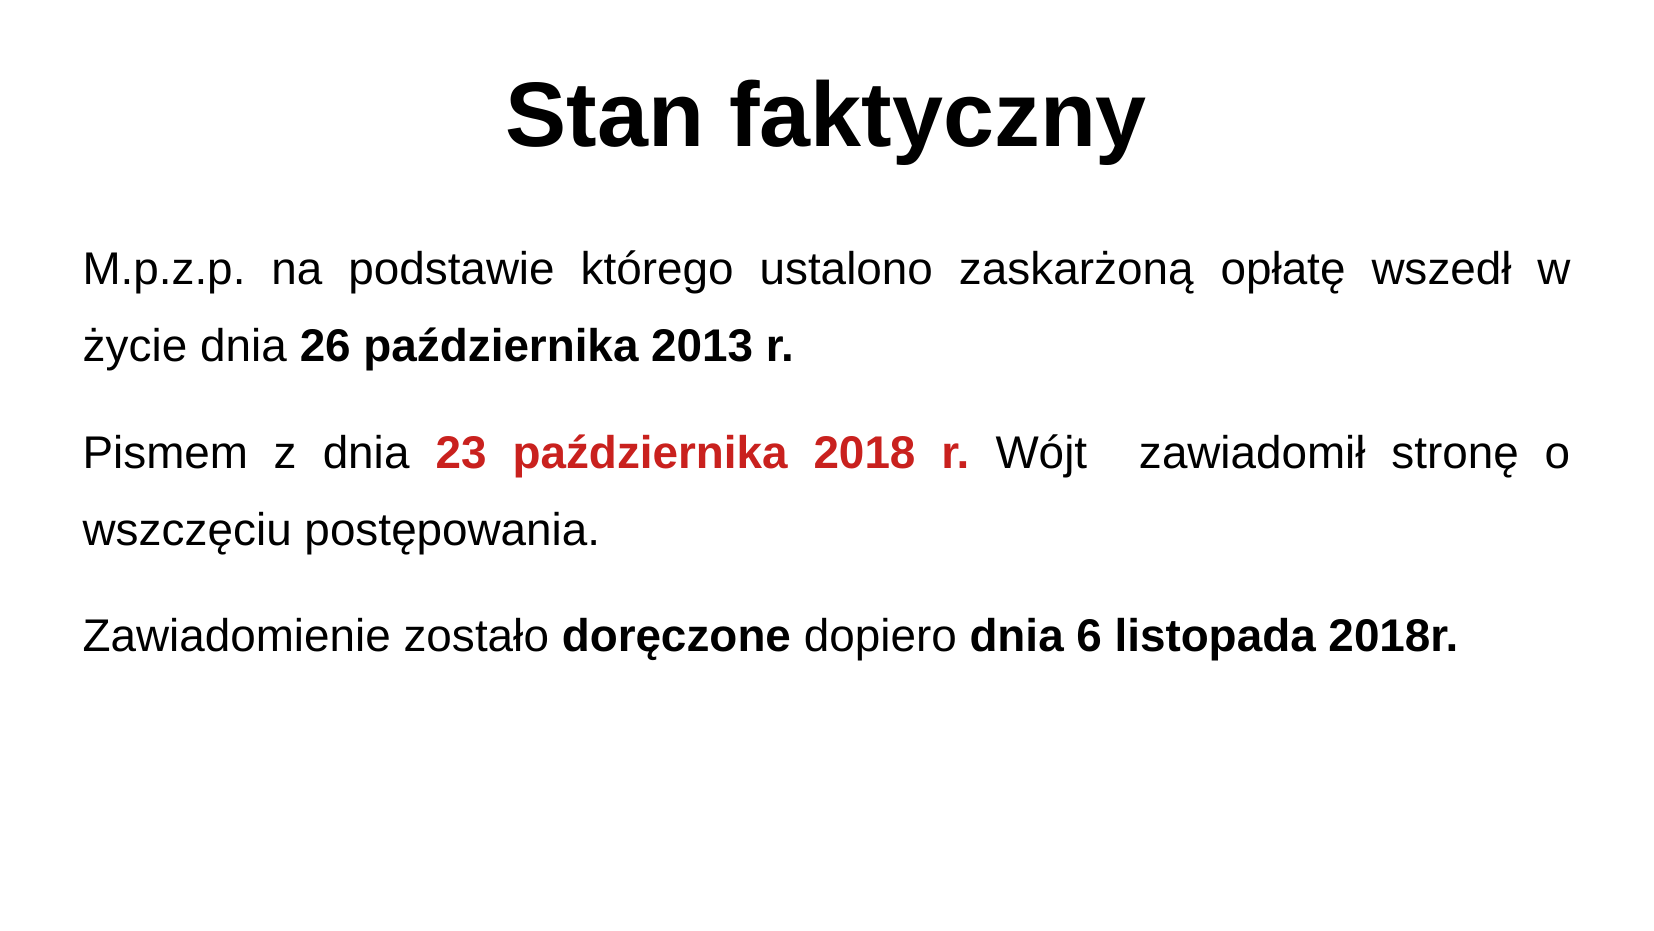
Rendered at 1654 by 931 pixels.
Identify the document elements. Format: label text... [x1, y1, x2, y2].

list M.p.z.p. na podstawie którego ustalono zaskarżoną opłatę wszedł w życie dnia 26 października 2013 r. Pismem z dnia 23 października 2018 r. Wójt zawiadomił stronę o wszczęciu postępowania. Zawiadomienie zostało doręczone dopiero dnia 6 listopada 2018r. [82, 217, 1571, 758]
title Stan faktyczny [82, 37, 1571, 193]
